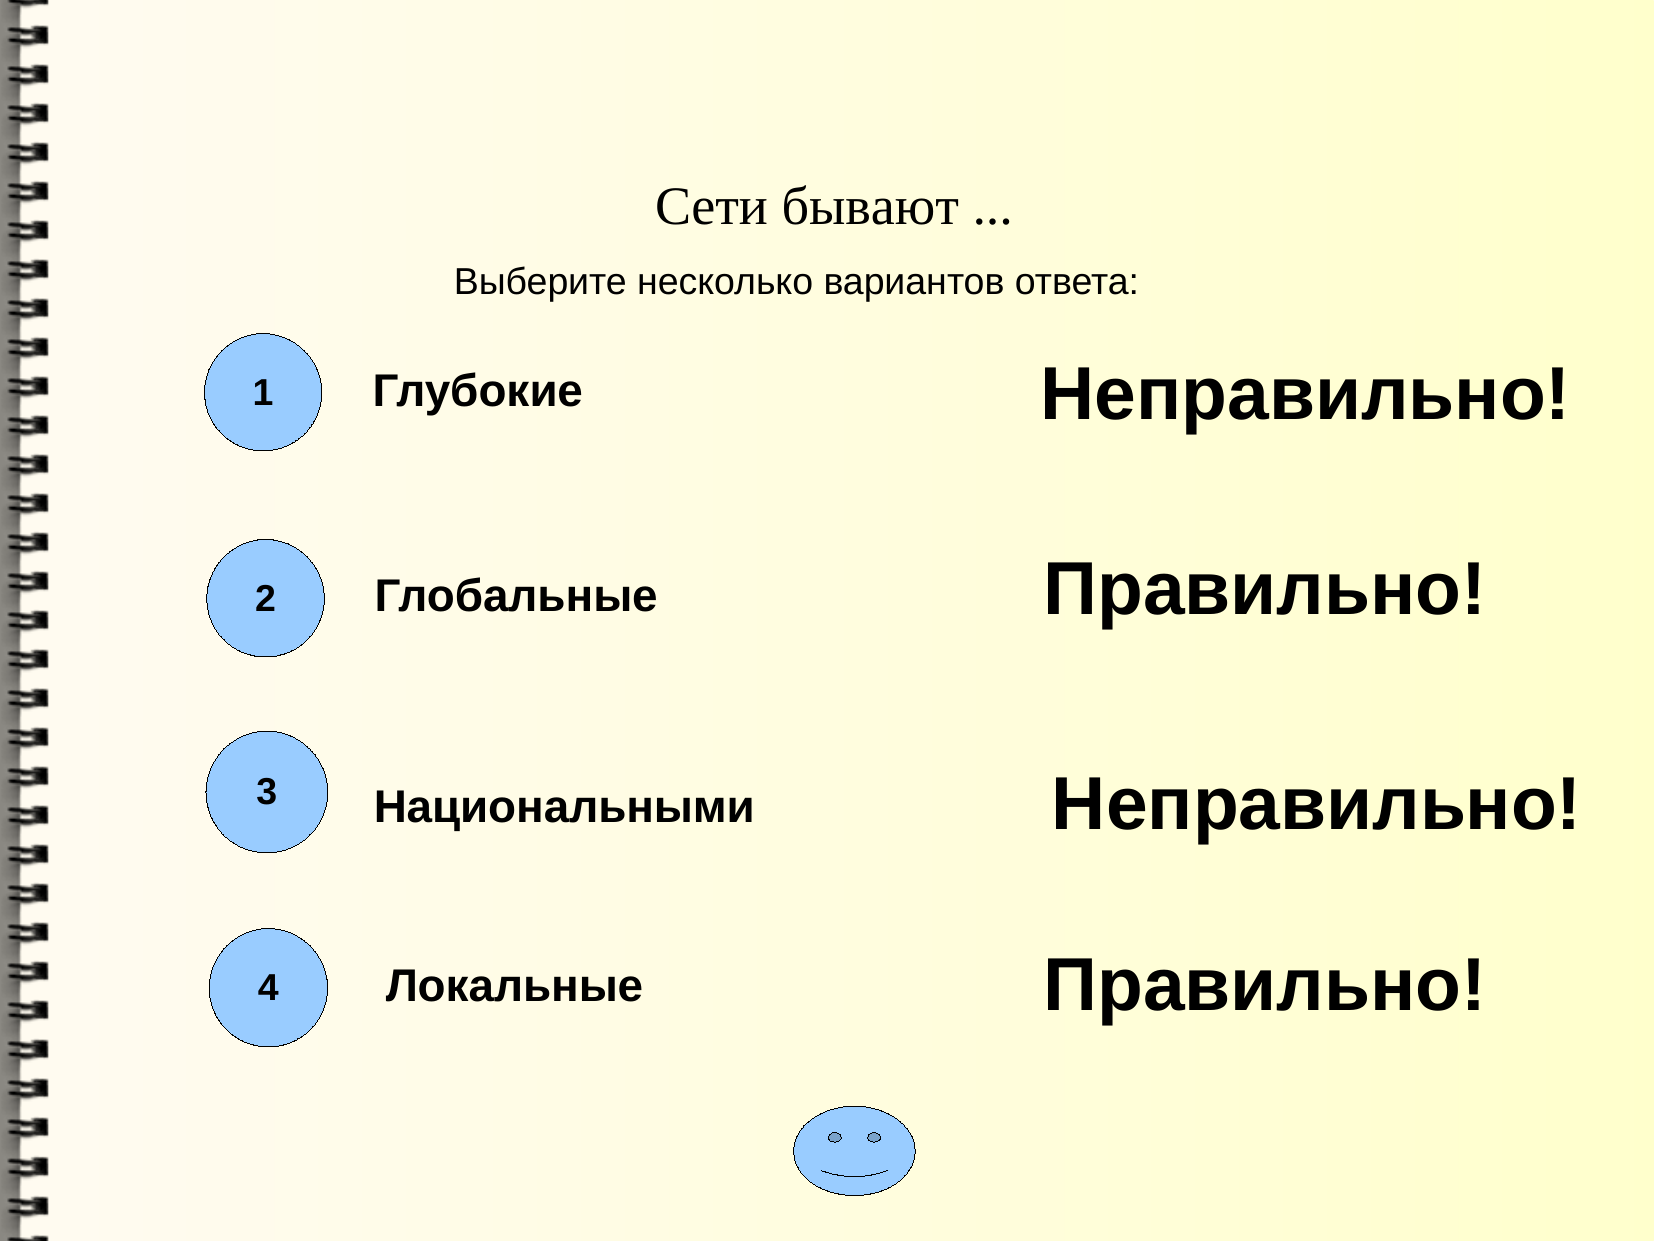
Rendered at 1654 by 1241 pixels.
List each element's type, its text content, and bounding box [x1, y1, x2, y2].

text_box 1 [204, 333, 322, 451]
text_box Национальными [358, 773, 861, 841]
text_box Неправильно! [1026, 343, 1622, 443]
text_box 2 [206, 539, 325, 657]
text_box Глобальные [359, 562, 718, 630]
text_box [793, 1106, 916, 1196]
text_box 3 [205, 731, 328, 853]
text_box Неправильно! [1037, 754, 1601, 854]
text_box Глубокие [344, 357, 636, 425]
picture [0, 0, 1654, 1241]
text_box Правильно! [1028, 538, 1526, 638]
title Сети бывают ... [121, 102, 1534, 310]
text_box Выберите несколько вариантов ответа: [438, 253, 1155, 310]
text_box Локальные [371, 952, 669, 1020]
text_box Правильно! [1028, 934, 1611, 1069]
text_box 4 [209, 928, 328, 1047]
